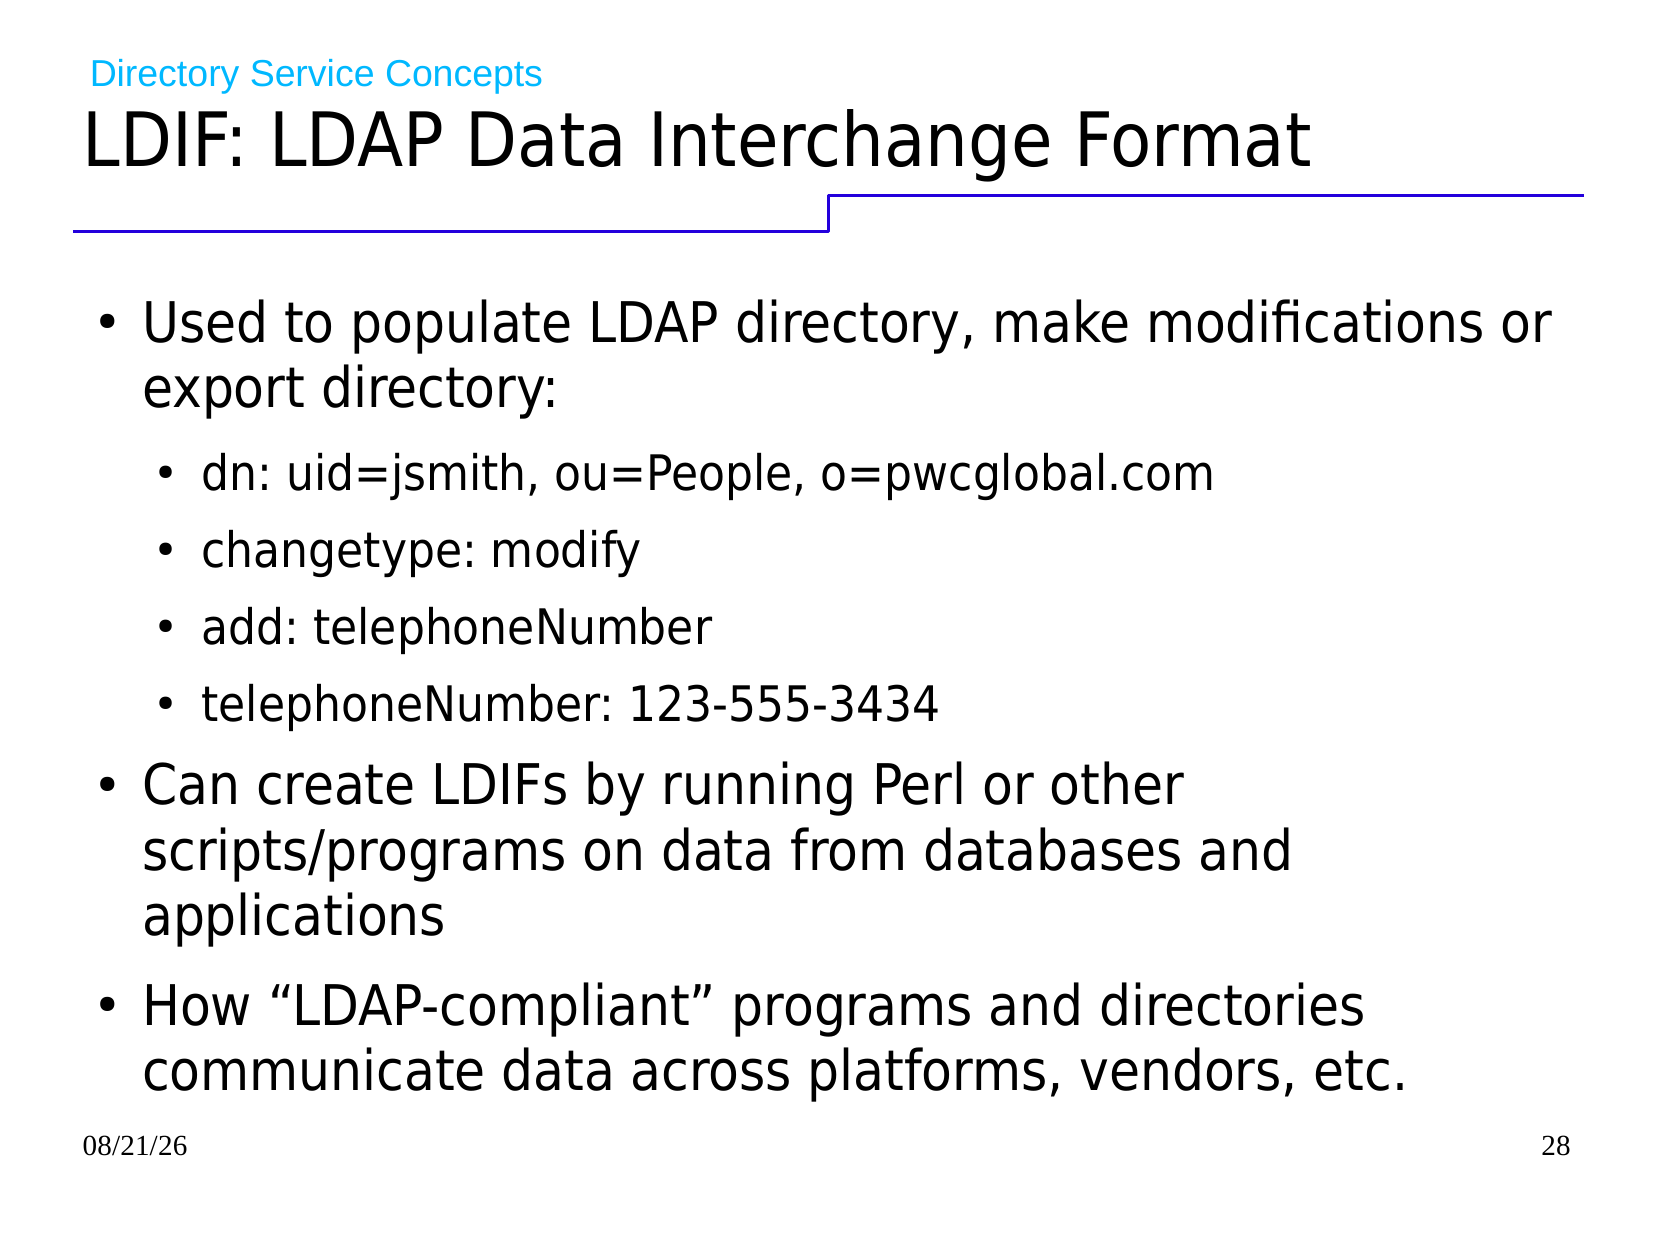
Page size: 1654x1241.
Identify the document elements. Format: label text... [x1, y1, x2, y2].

title LDIF: LDAP Data Interchange Format [82, 49, 1571, 232]
text_box Directory Service Concepts [75, 45, 571, 103]
list Used to populate LDAP directory, make modifications or export directory: dn: uid=jsmith, ou=People, o=pwcglobal.com changetype: modify add: telephoneNumber telephoneNumber: 123-555-3434 Can create LDIFs by running Perl or other scripts/programs on data from databases and applications How “LDAP-compliant” programs and directories communicate data across platforms, vendors, etc. [82, 290, 1571, 1109]
